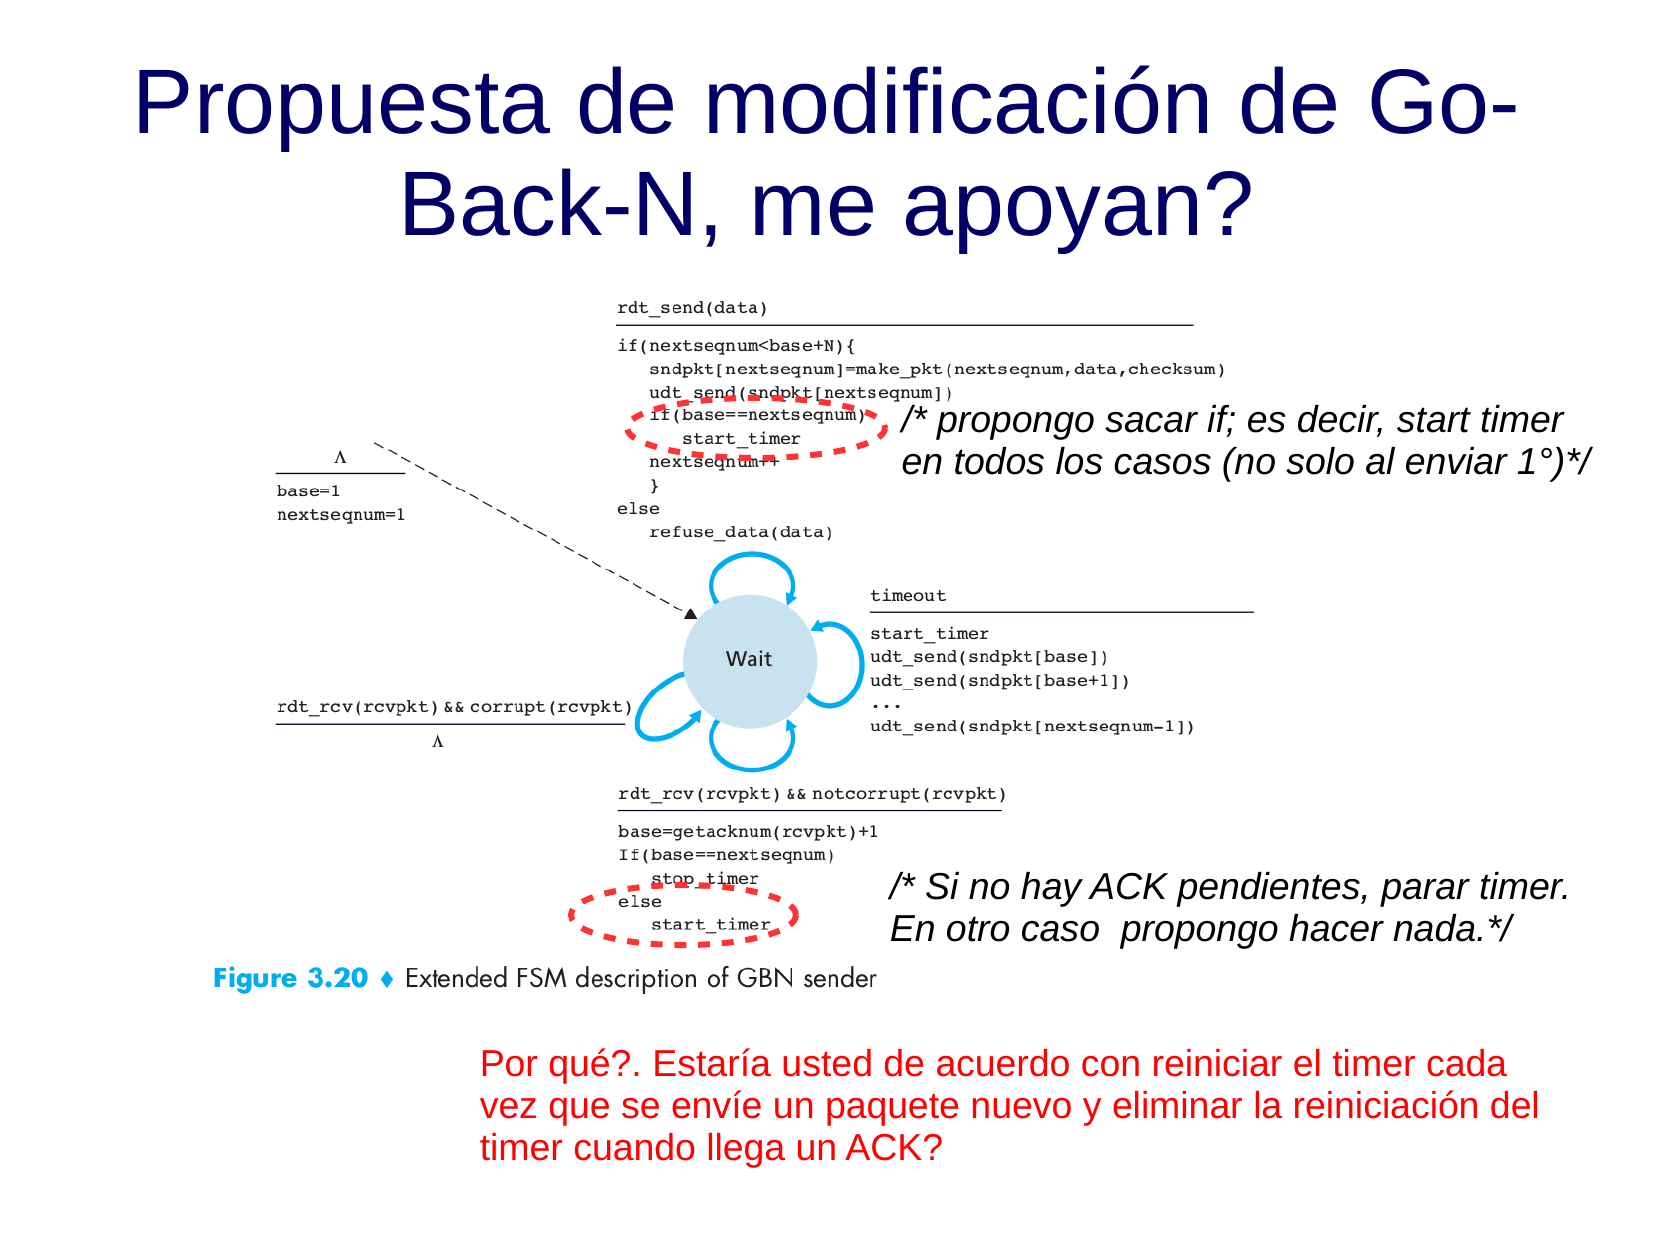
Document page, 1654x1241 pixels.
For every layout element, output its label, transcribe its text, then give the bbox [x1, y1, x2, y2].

text_box /* propongo sacar if; es decir, start timer en todos los casos (no solo al enviar 1°)*/ [886, 391, 1622, 491]
picture [202, 290, 1263, 1010]
text_box Por qué?. Estaría usted de acuerdo con reiniciar el timer cada vez que se envíe un paquete nuevo y eliminar la reiniciación del timer cuando llega un ACK? [465, 1035, 1621, 1176]
title Propuesta de modificación de Go-Back-N, me apoyan? [82, 49, 1571, 257]
text_box /* Si no hay ACK pendientes, parar timer. En otro caso propongo hacer nada.*/ [875, 858, 1611, 957]
